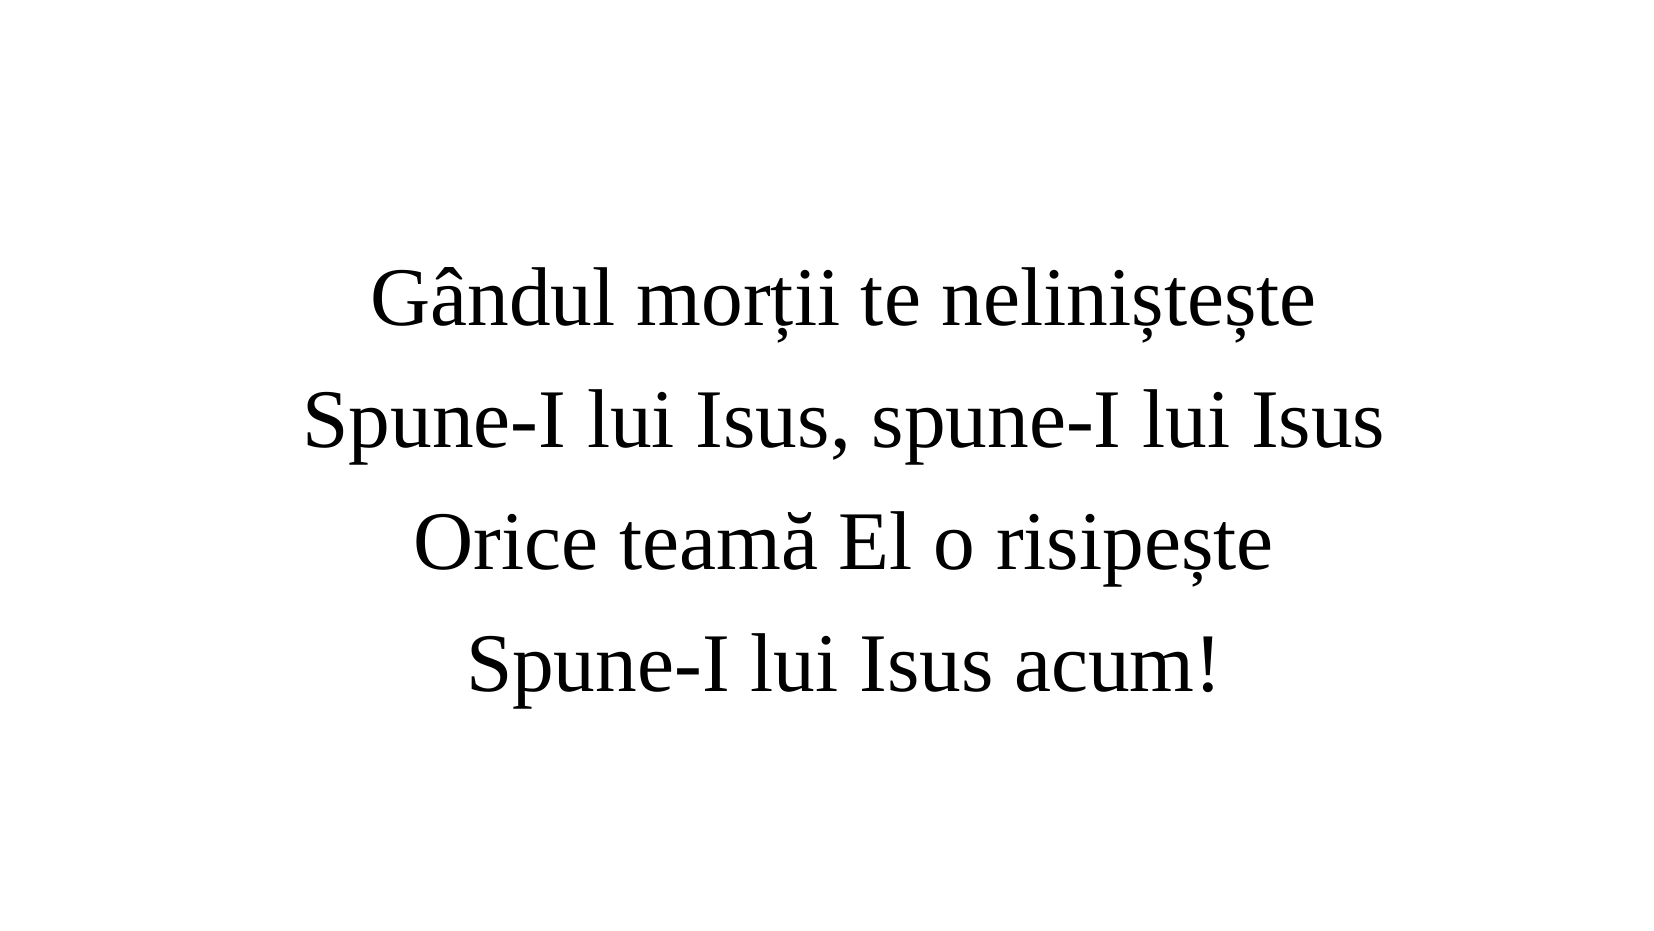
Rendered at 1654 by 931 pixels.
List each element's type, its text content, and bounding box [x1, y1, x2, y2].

subtitle Gândul morții te neliniștește Spune-I lui Isus, spune-I lui Isus Orice teamă El o risipește Spune-I lui Isus acum! [177, 238, 1512, 712]
